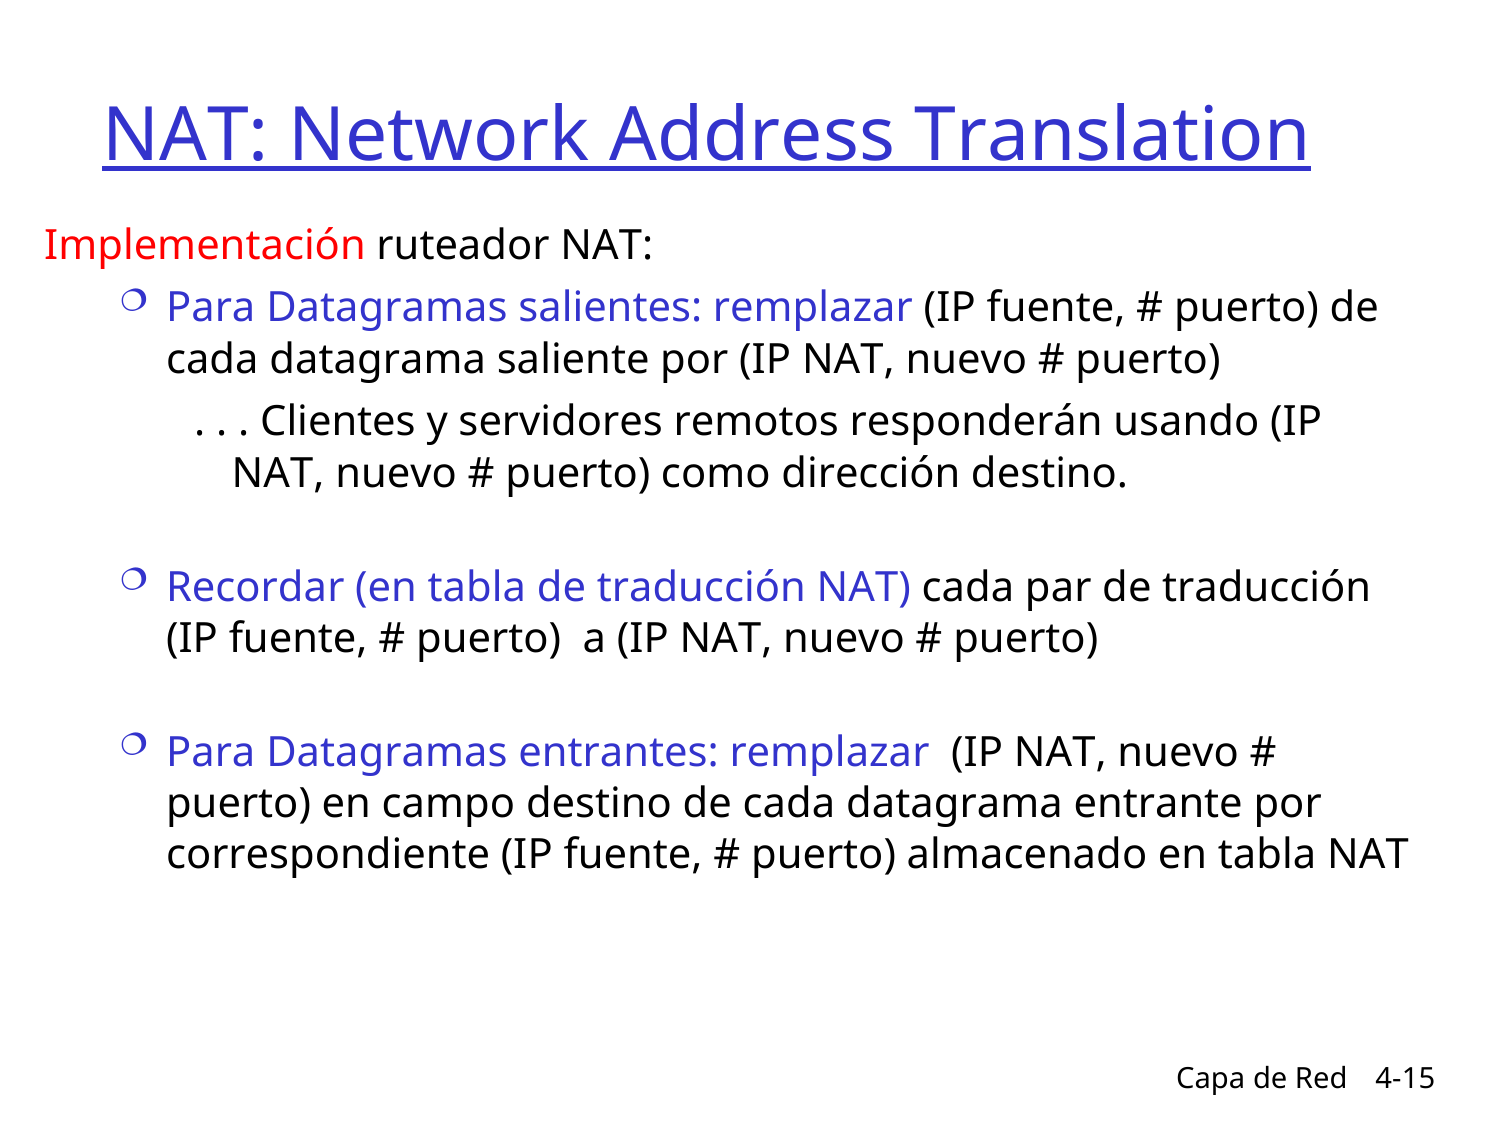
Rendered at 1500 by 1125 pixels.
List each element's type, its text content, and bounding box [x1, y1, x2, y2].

list Implementación ruteador NAT: Para Datagramas salientes: remplazar (IP fuente, # puerto) de cada datagrama saliente por (IP NAT, nuevo # puerto) . . . Clientes y servidores remotos responderán usando (IP NAT, nuevo # puerto) como dirección destino. Recordar (en tabla de traducción NAT) cada par de traducción (IP fuente, # puerto) a (IP NAT, nuevo # puerto) Para Datagramas entrantes: remplazar (IP NAT, nuevo # puerto) en campo destino de cada datagrama entrante por correspondiente (IP fuente, # puerto) almacenado en tabla NAT [29, 210, 1437, 1069]
title NAT: Network Address Translation [87, 37, 1395, 210]
